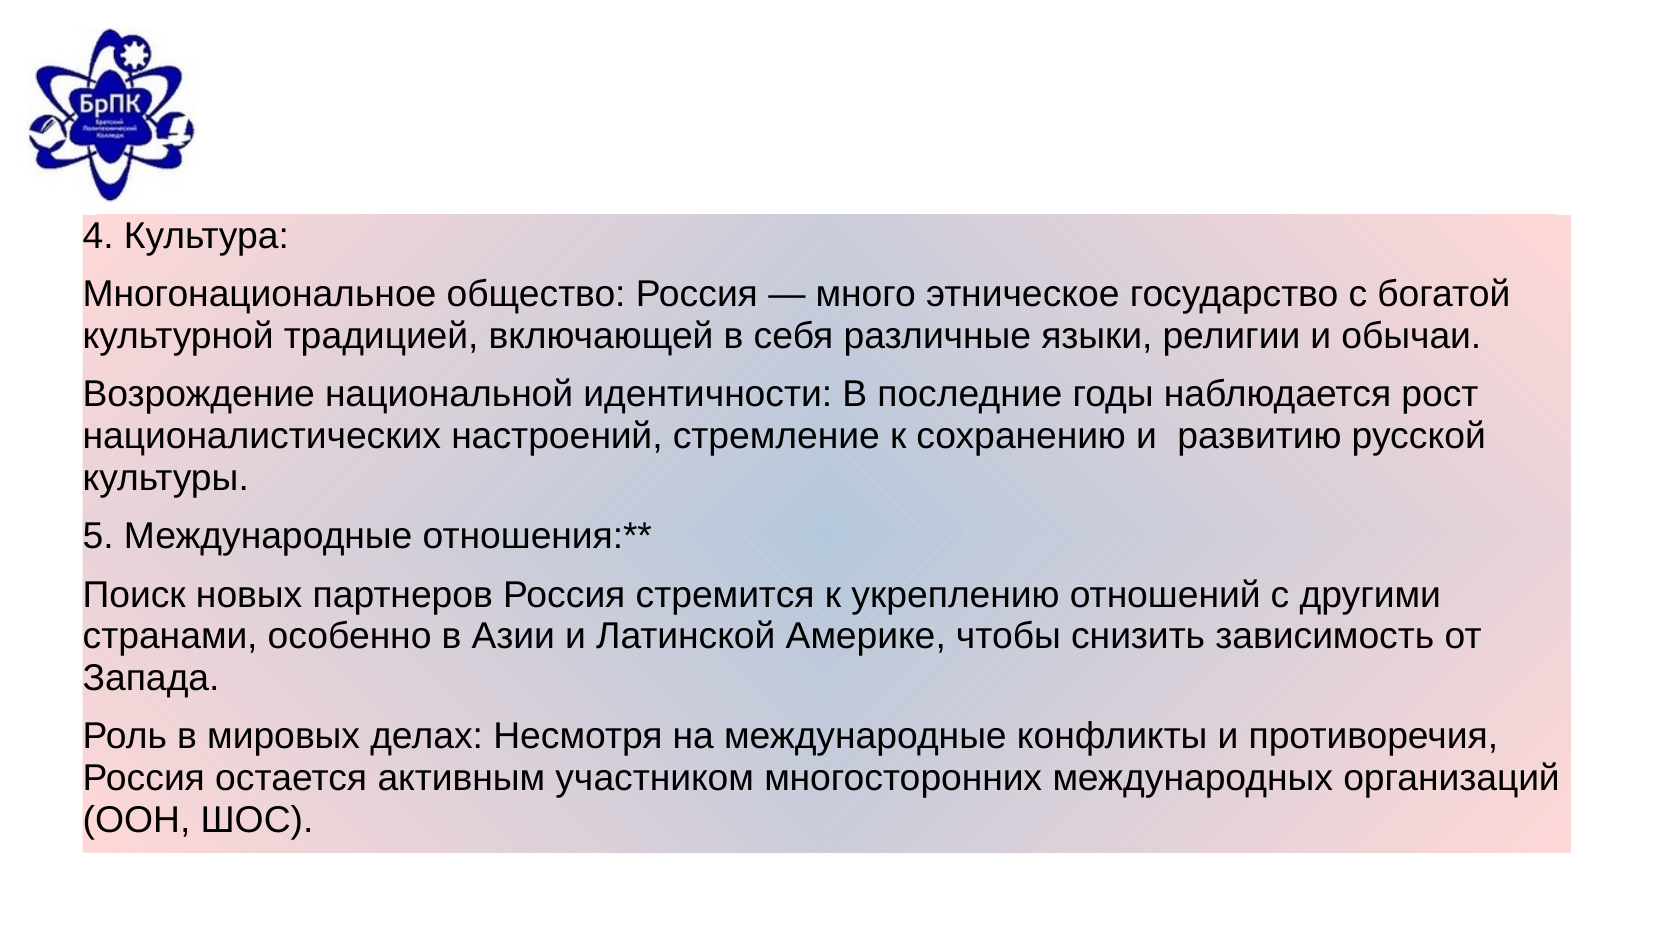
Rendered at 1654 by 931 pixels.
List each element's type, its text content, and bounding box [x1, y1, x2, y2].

list 4. Культура: Многонациональное общество: Россия — много этническое государство с богатой культурной традицией, включающей в себя различные языки, религии и обычаи. Возрождение национальной идентичности: В последние годы наблюдается рост националистических настроений, стремление к сохранению и развитию русской культуры. 5. Международные отношения:** Поиск новых партнеров Россия стремится к укреплению отношений с другими странами, особенно в Азии и Латинской Америке, чтобы снизить зависимость от Запада. Роль в мировых делах: Несмотря на международные конфликты и противоречия, Россия остается активным участником многосторонних международных организаций (ООН, ШОС). [82, 214, 1571, 853]
picture [23, 26, 200, 204]
